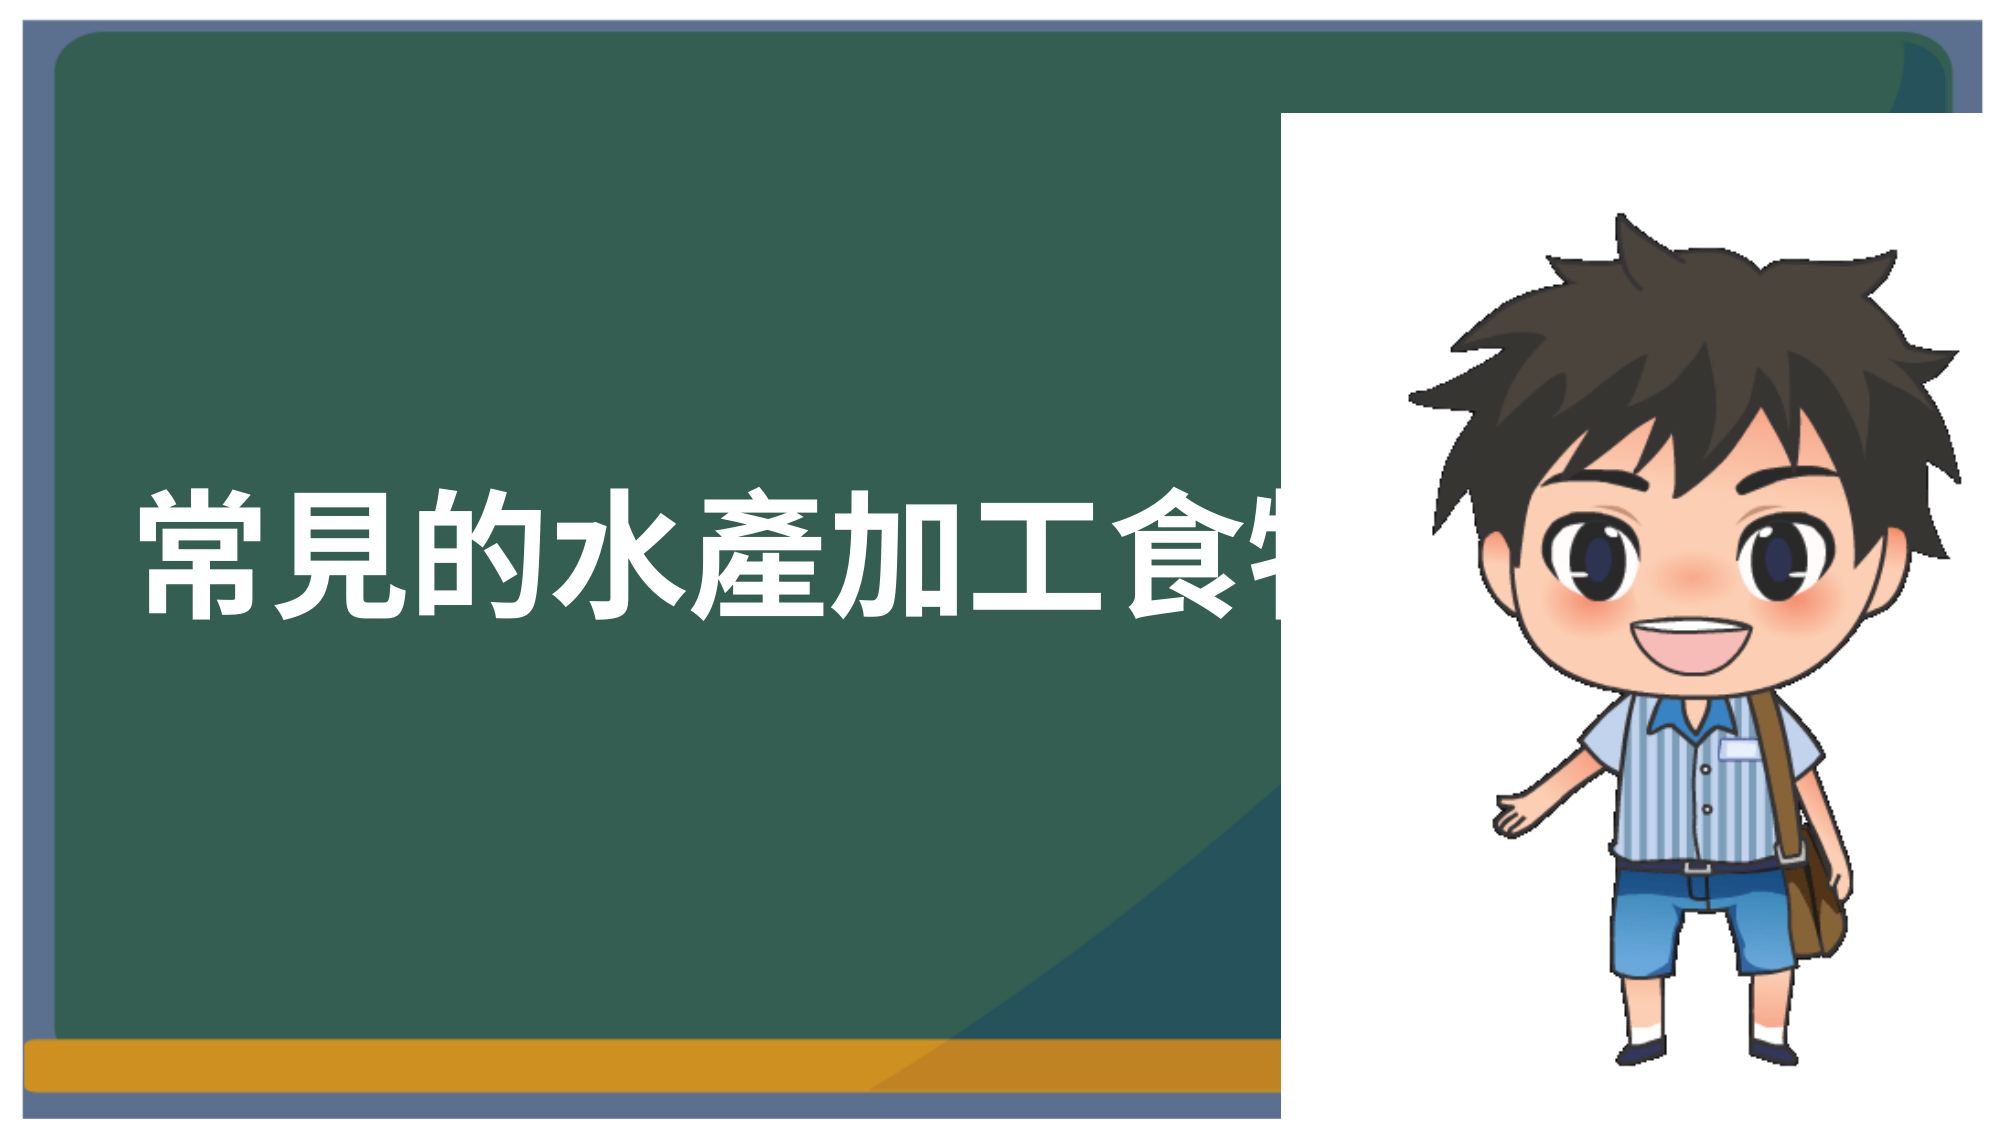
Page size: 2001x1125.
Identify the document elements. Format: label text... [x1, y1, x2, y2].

text_box 常見的水產加工食物 [66, 438, 1281, 687]
picture [0, 0, 2000, 1125]
